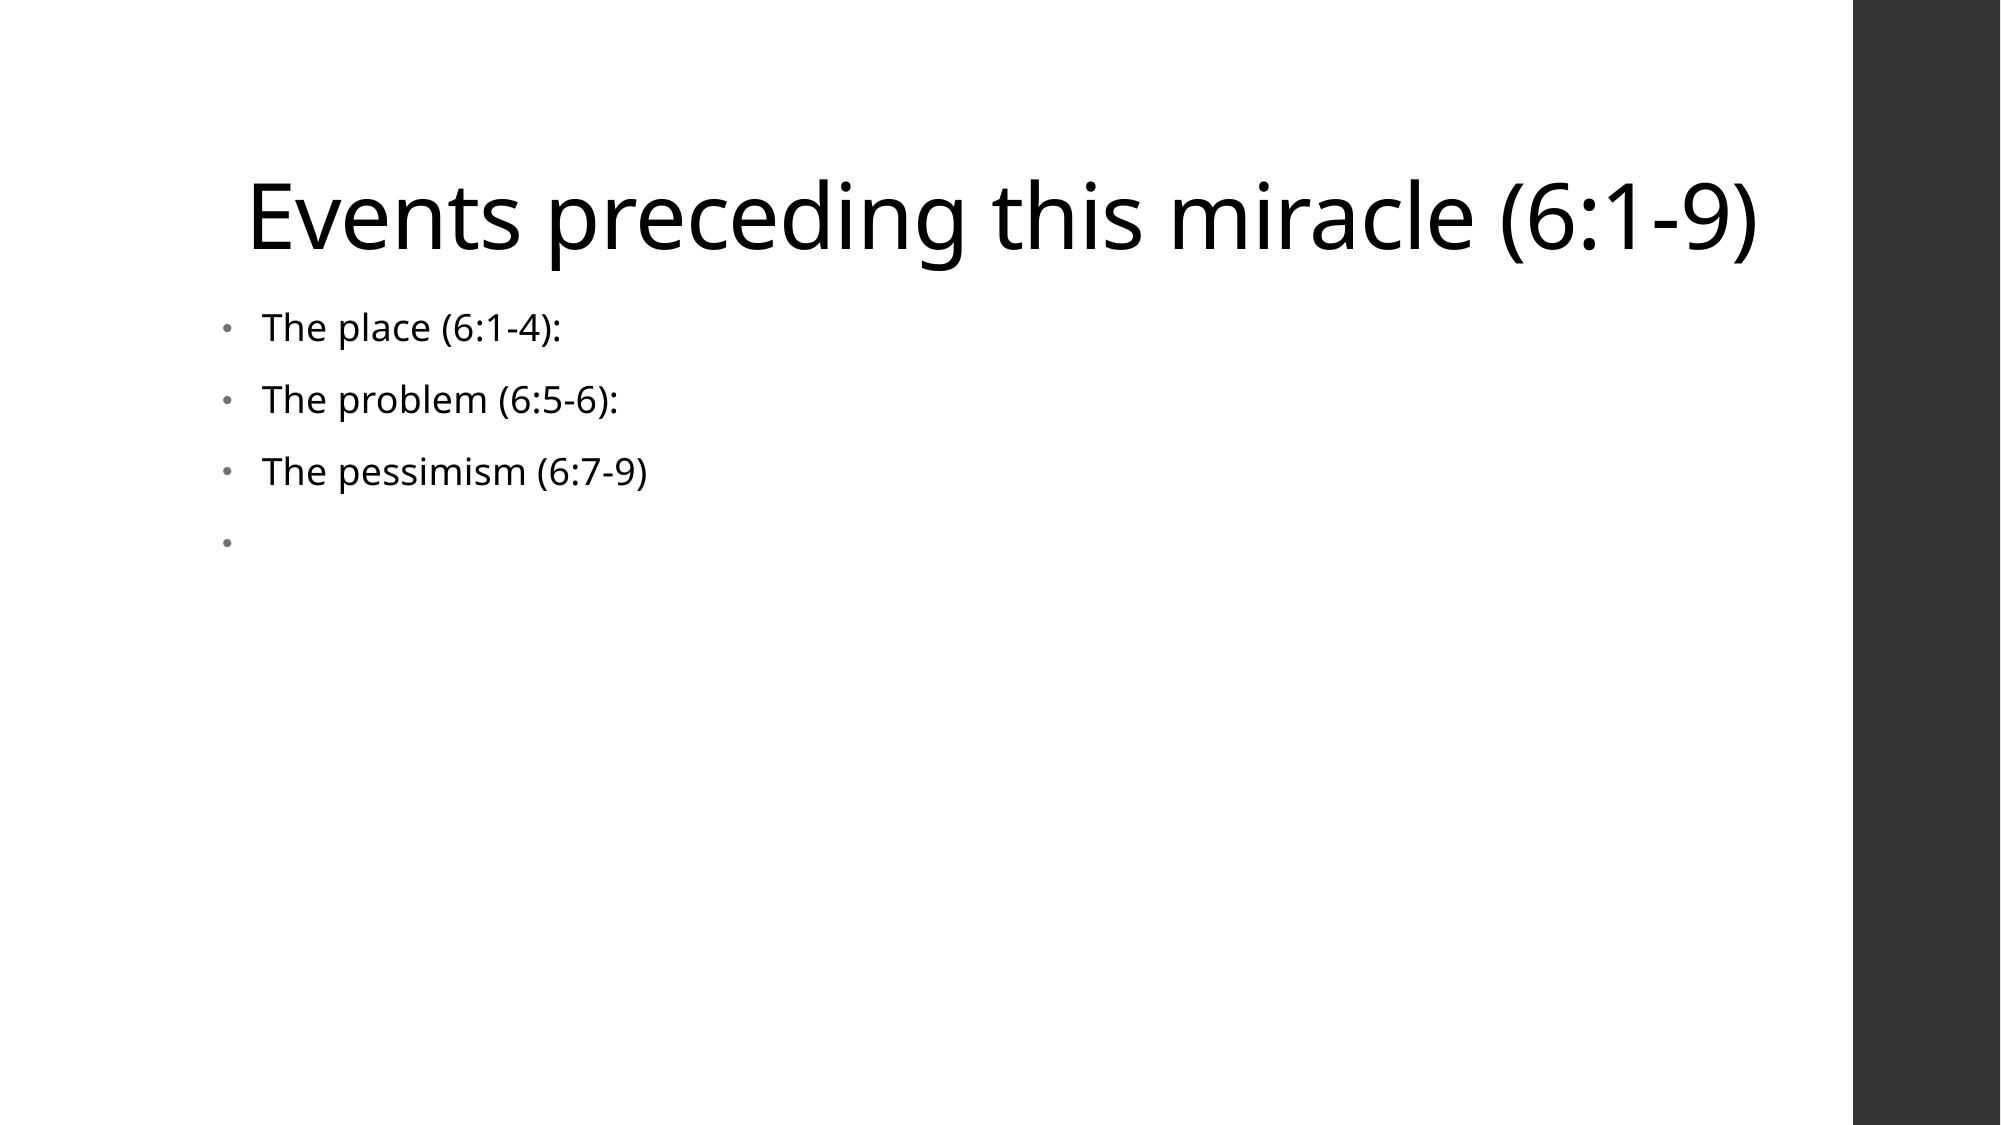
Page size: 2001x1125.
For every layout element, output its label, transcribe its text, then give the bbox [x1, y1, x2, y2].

list The place (6:1-4): The problem (6:5-6): The pessimism (6:7-9) [206, 299, 1617, 1014]
title Events preceding this miracle (6:1-9) [206, 60, 1797, 278]
